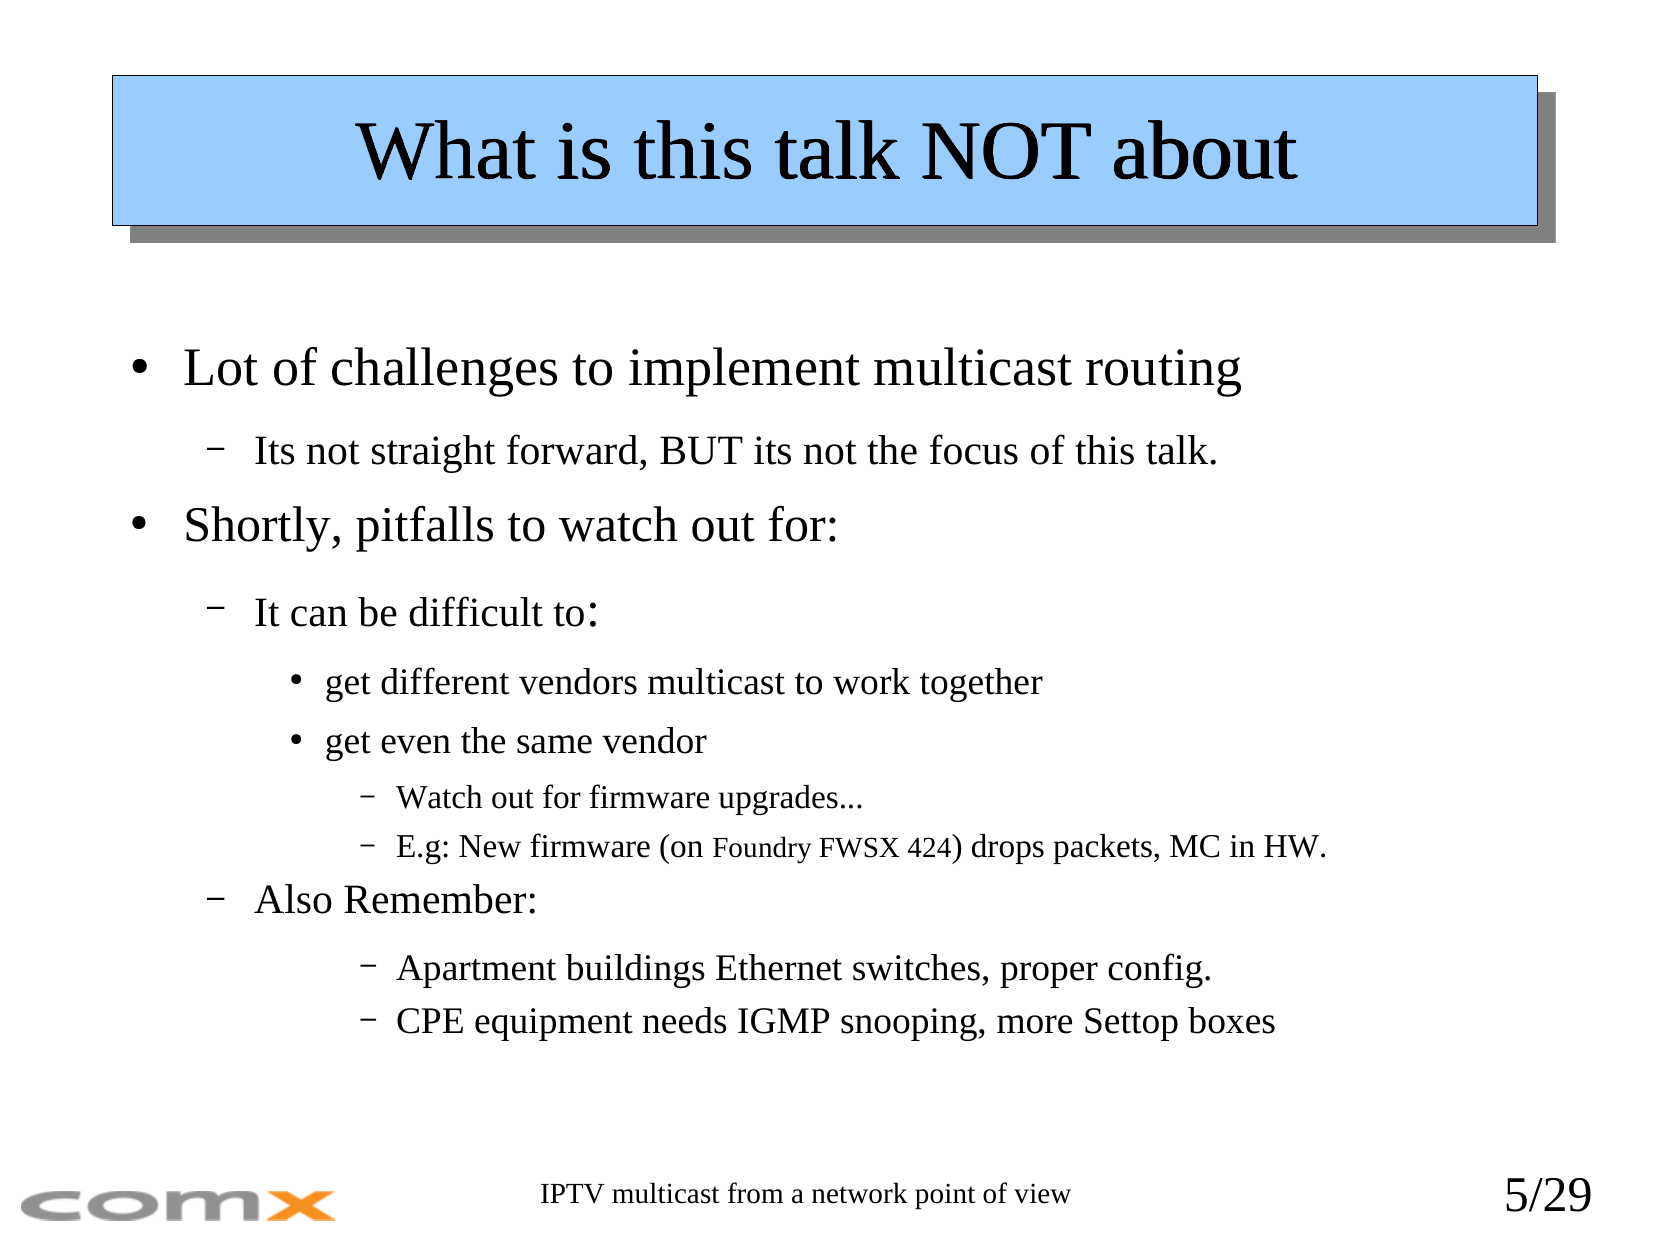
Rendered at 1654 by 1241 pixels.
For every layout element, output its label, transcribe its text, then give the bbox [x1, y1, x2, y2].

list Lot of challenges to implement multicast routing Its not straight forward, BUT its not the focus of this talk. Shortly, pitfalls to watch out for: It can be difficult to: get different vendors multicast to work together get even the same vendor Watch out for firmware upgrades... E.g: New firmware (on Foundry FWSX 424) drops packets, MC in HW. Also Remember: Apartment buildings Ethernet switches, proper config. CPE equipment needs IGMP snooping, more Settop boxes [112, 337, 1538, 1126]
title What is this talk NOT about [116, 75, 1538, 226]
picture [21, 1191, 335, 1221]
